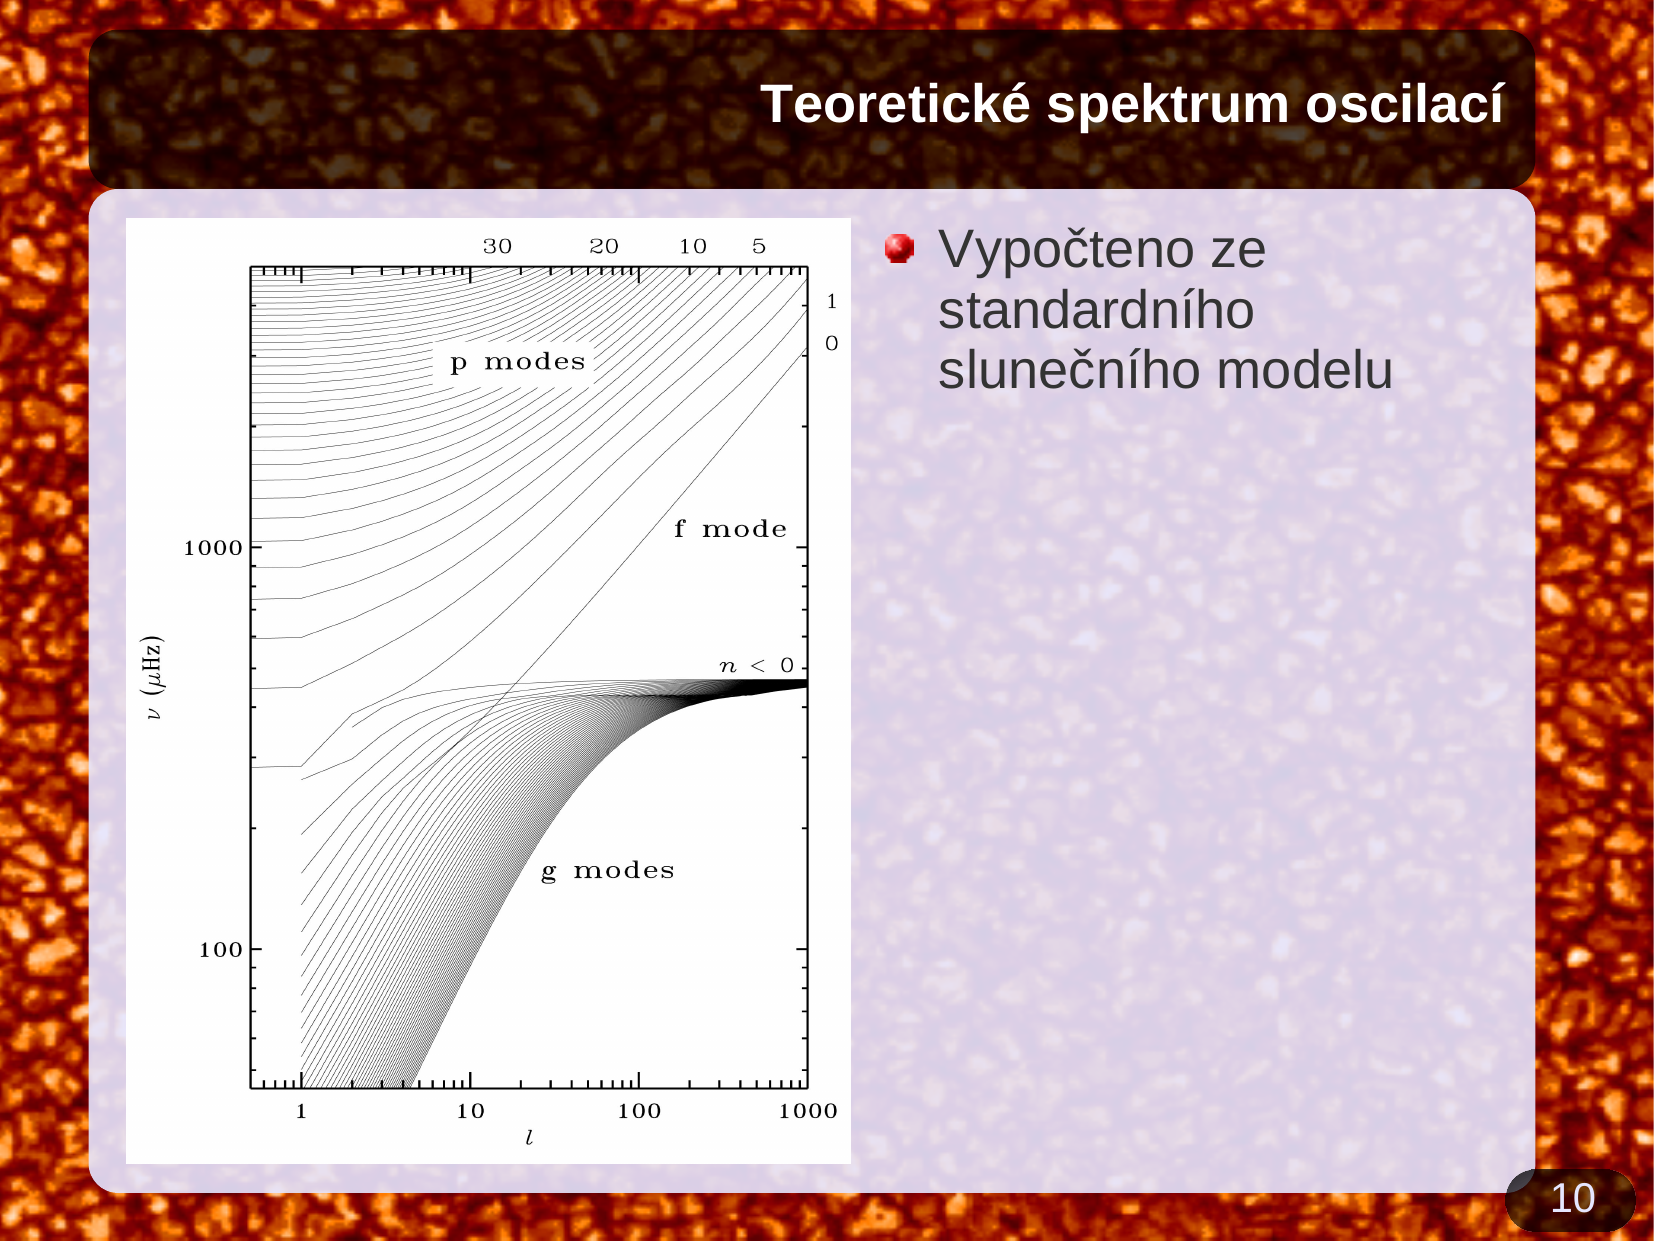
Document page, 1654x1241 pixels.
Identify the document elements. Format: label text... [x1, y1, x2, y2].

list Vypočteno ze standardního slunečního modelu [885, 218, 1477, 1164]
picture [0, 0, 1654, 1241]
title Teoretické spektrum oscilací [118, 59, 1506, 148]
